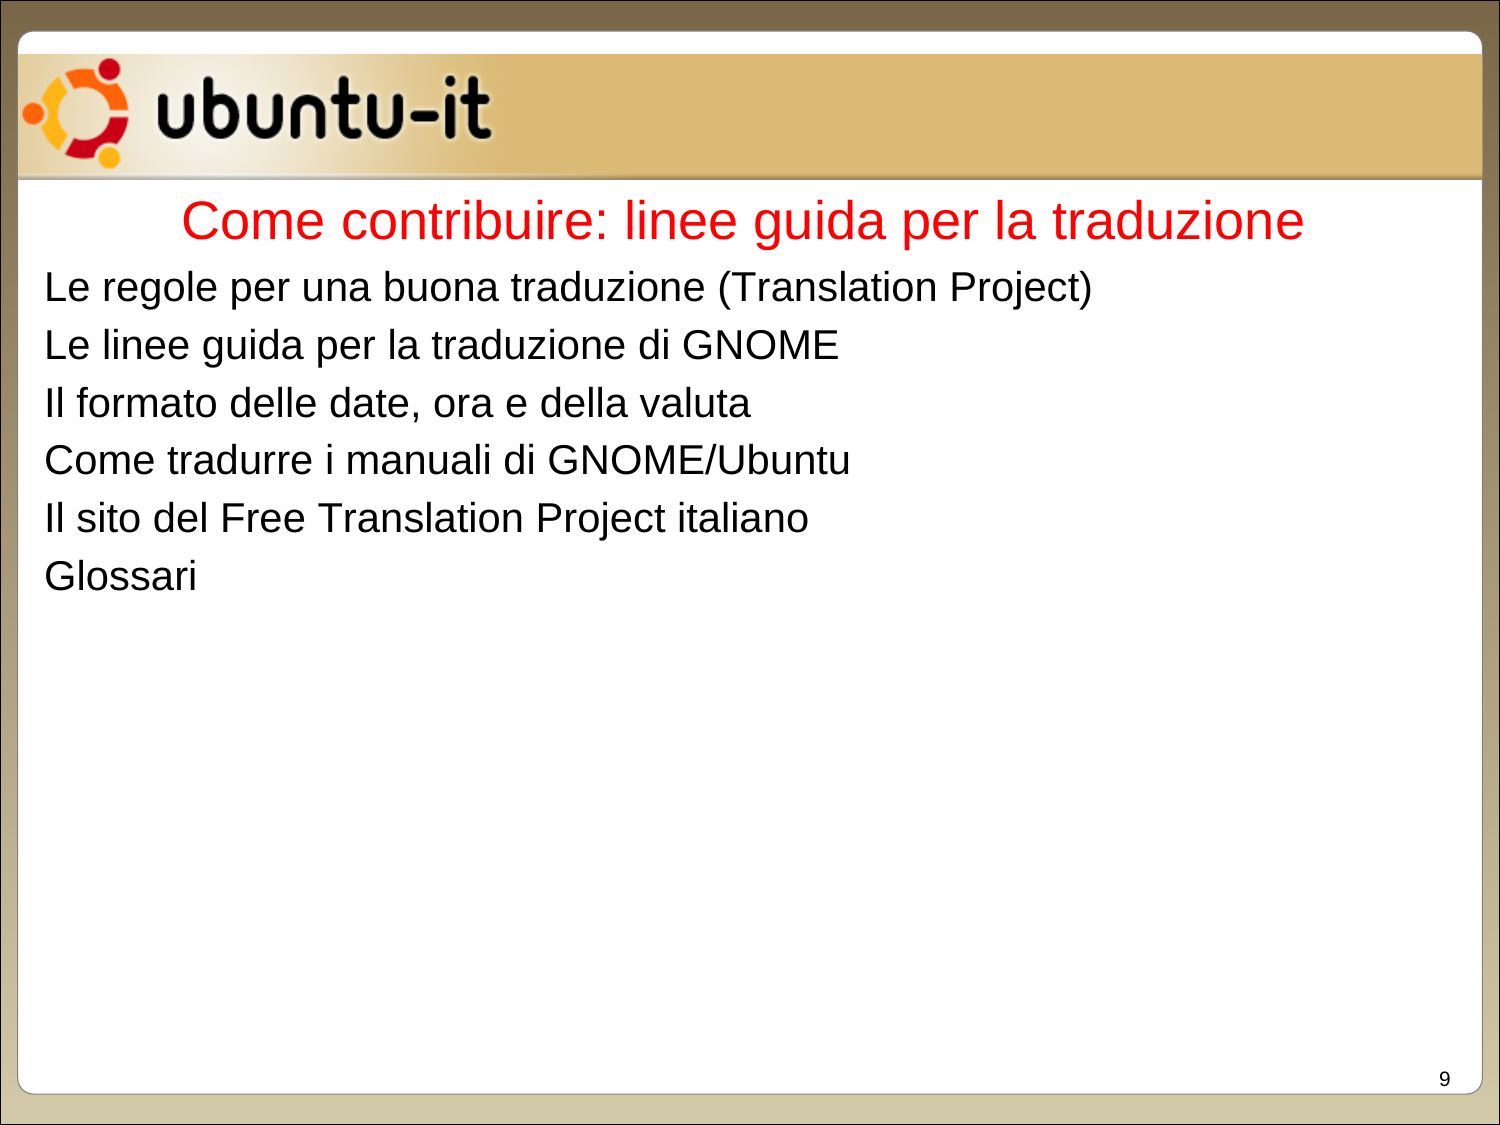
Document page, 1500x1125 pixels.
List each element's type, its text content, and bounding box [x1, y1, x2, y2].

title Come contribuire: linee guida per la traduzione [17, 178, 1471, 262]
picture [18, 54, 1483, 180]
list Le regole per una buona traduzione (Translation Project) Le linee guida per la traduzione di GNOME Il formato delle date, ora e della valuta Come tradurre i manuali di GNOME/Ubuntu Il sito del Free Translation Project italiano Glossari [29, 255, 1471, 1116]
